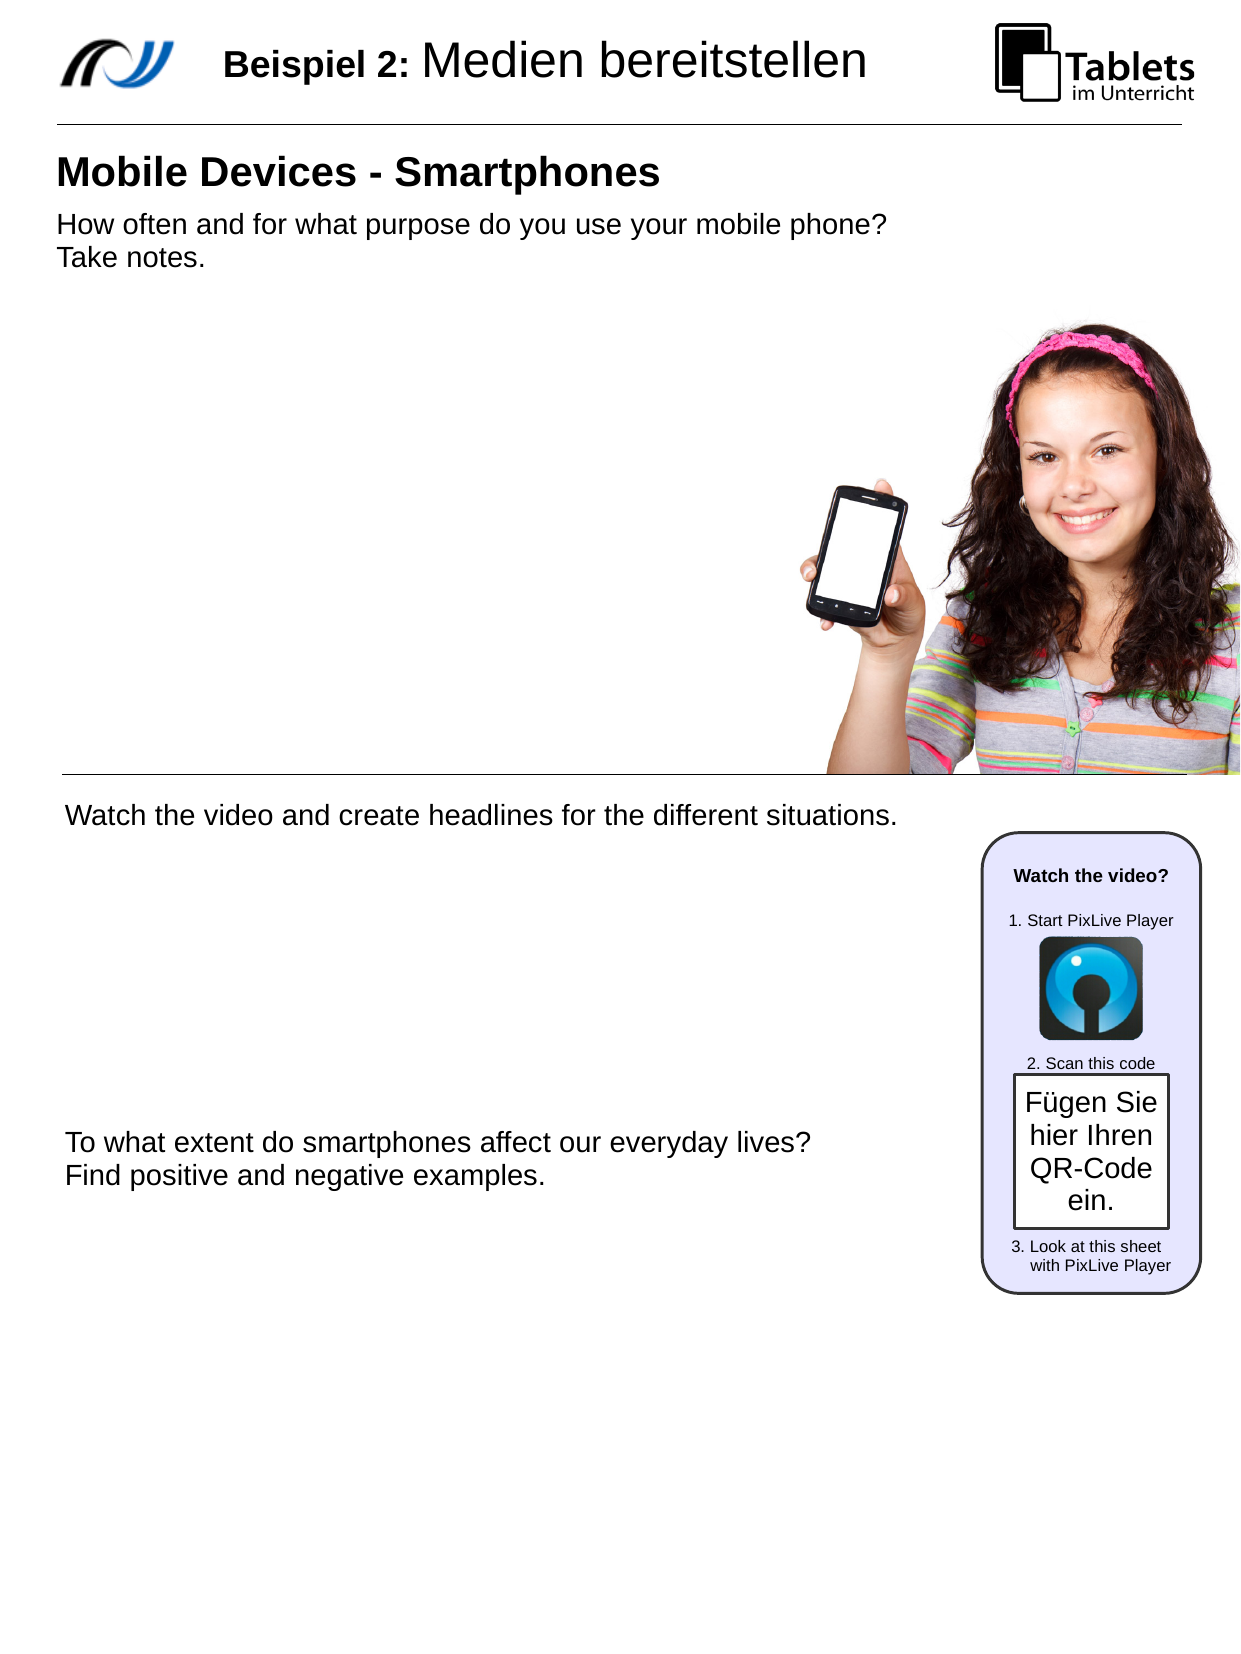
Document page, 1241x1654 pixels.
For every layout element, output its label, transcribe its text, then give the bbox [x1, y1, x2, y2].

text_box Mobile Devices - Smartphones [41, 141, 677, 200]
text_box 2. Scan this code [1012, 1046, 1171, 1081]
picture [57, 33, 176, 95]
text_box [982, 832, 1201, 1294]
text_box 3. Look at this sheet with PixLive Player [996, 1230, 1187, 1283]
text_box Watch the video? [998, 857, 1184, 894]
text_box Watch the video and create headlines for the different situations. To what extent do smartphones affect our everyday lives? Find positive and negative examples. [49, 791, 915, 1200]
text_box Beispiel 2: Medien bereitstellen [222, 0, 1237, 121]
text_box 1. Start PixLive Player [993, 903, 1189, 938]
text_box Fügen Sie hier Ihren QR-Code ein. [1014, 1074, 1169, 1229]
picture [631, 305, 1241, 775]
text_box How often and for what purpose do you use your mobile phone? Take notes. [41, 200, 943, 282]
picture [1032, 927, 1151, 1046]
